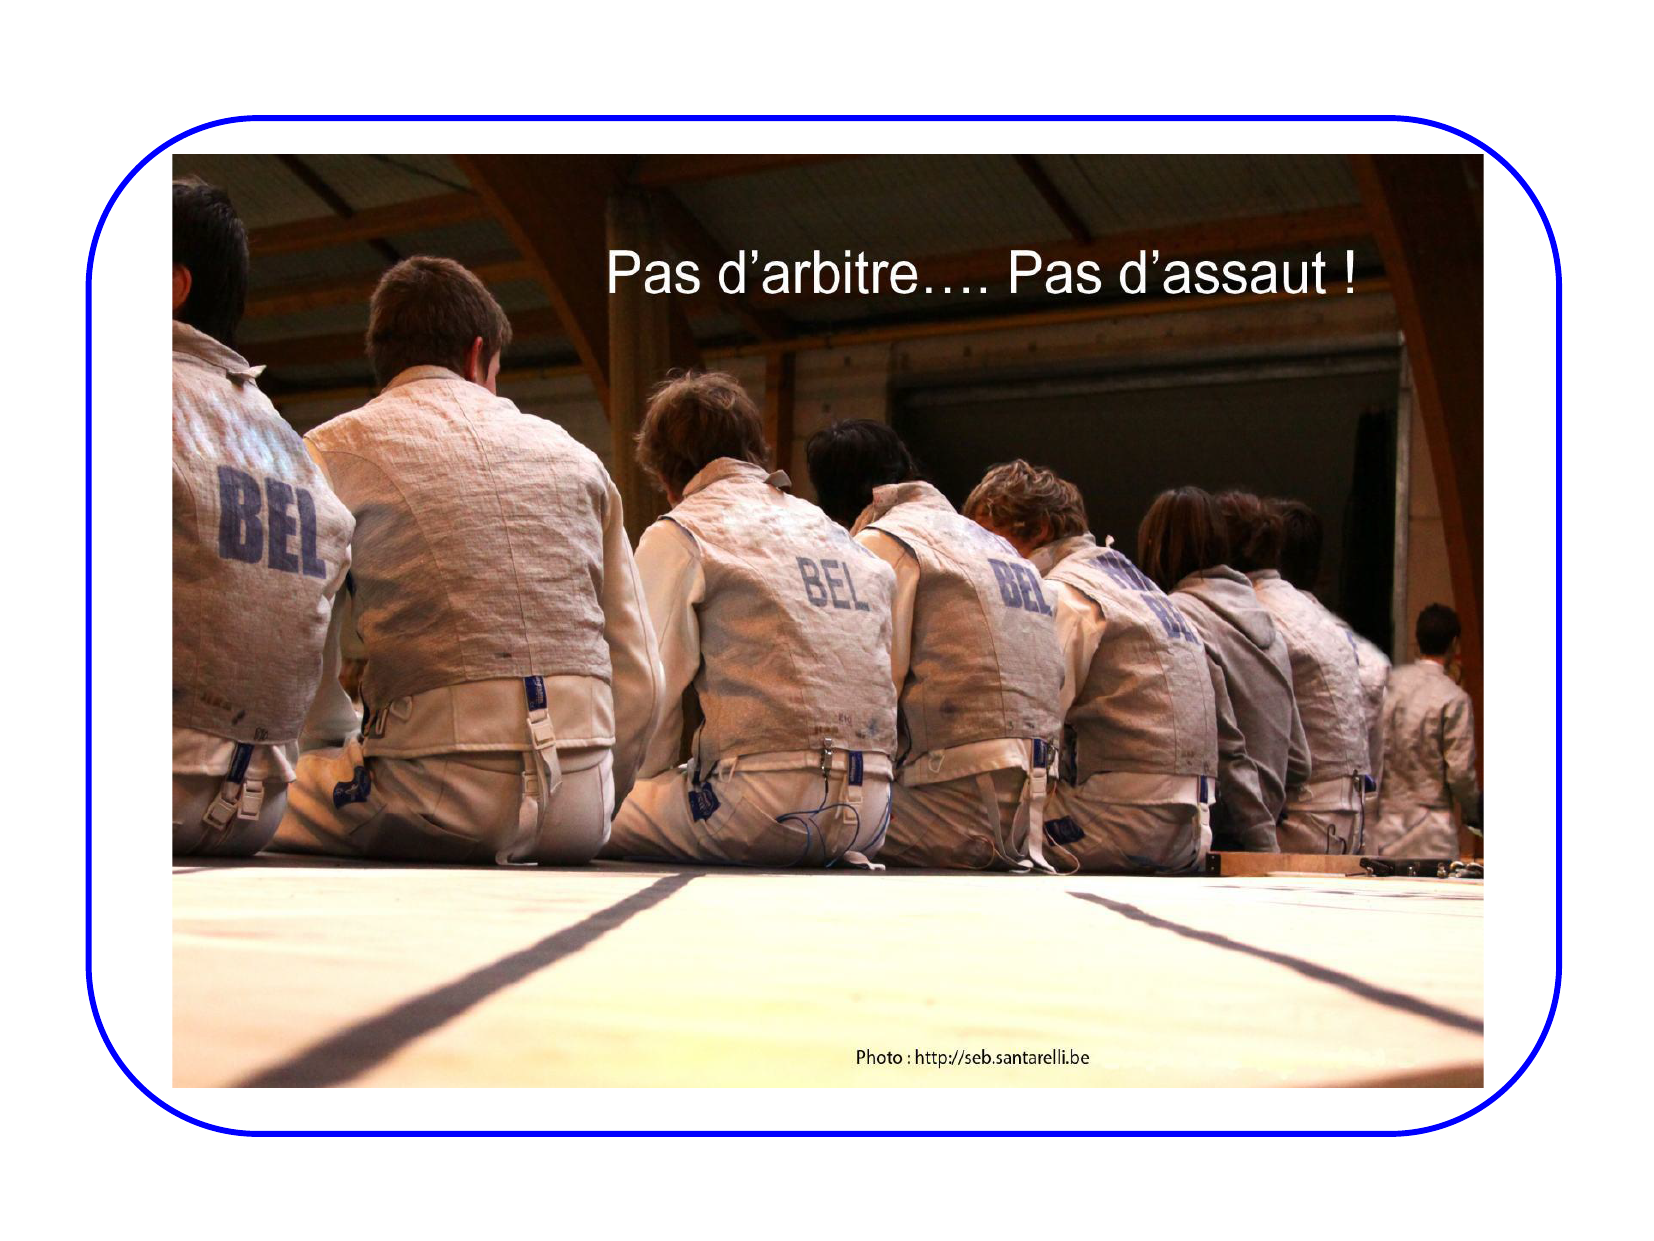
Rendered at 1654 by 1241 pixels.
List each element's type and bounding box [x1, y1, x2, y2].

text_box [88, 118, 1560, 1134]
picture [172, 154, 1484, 1088]
